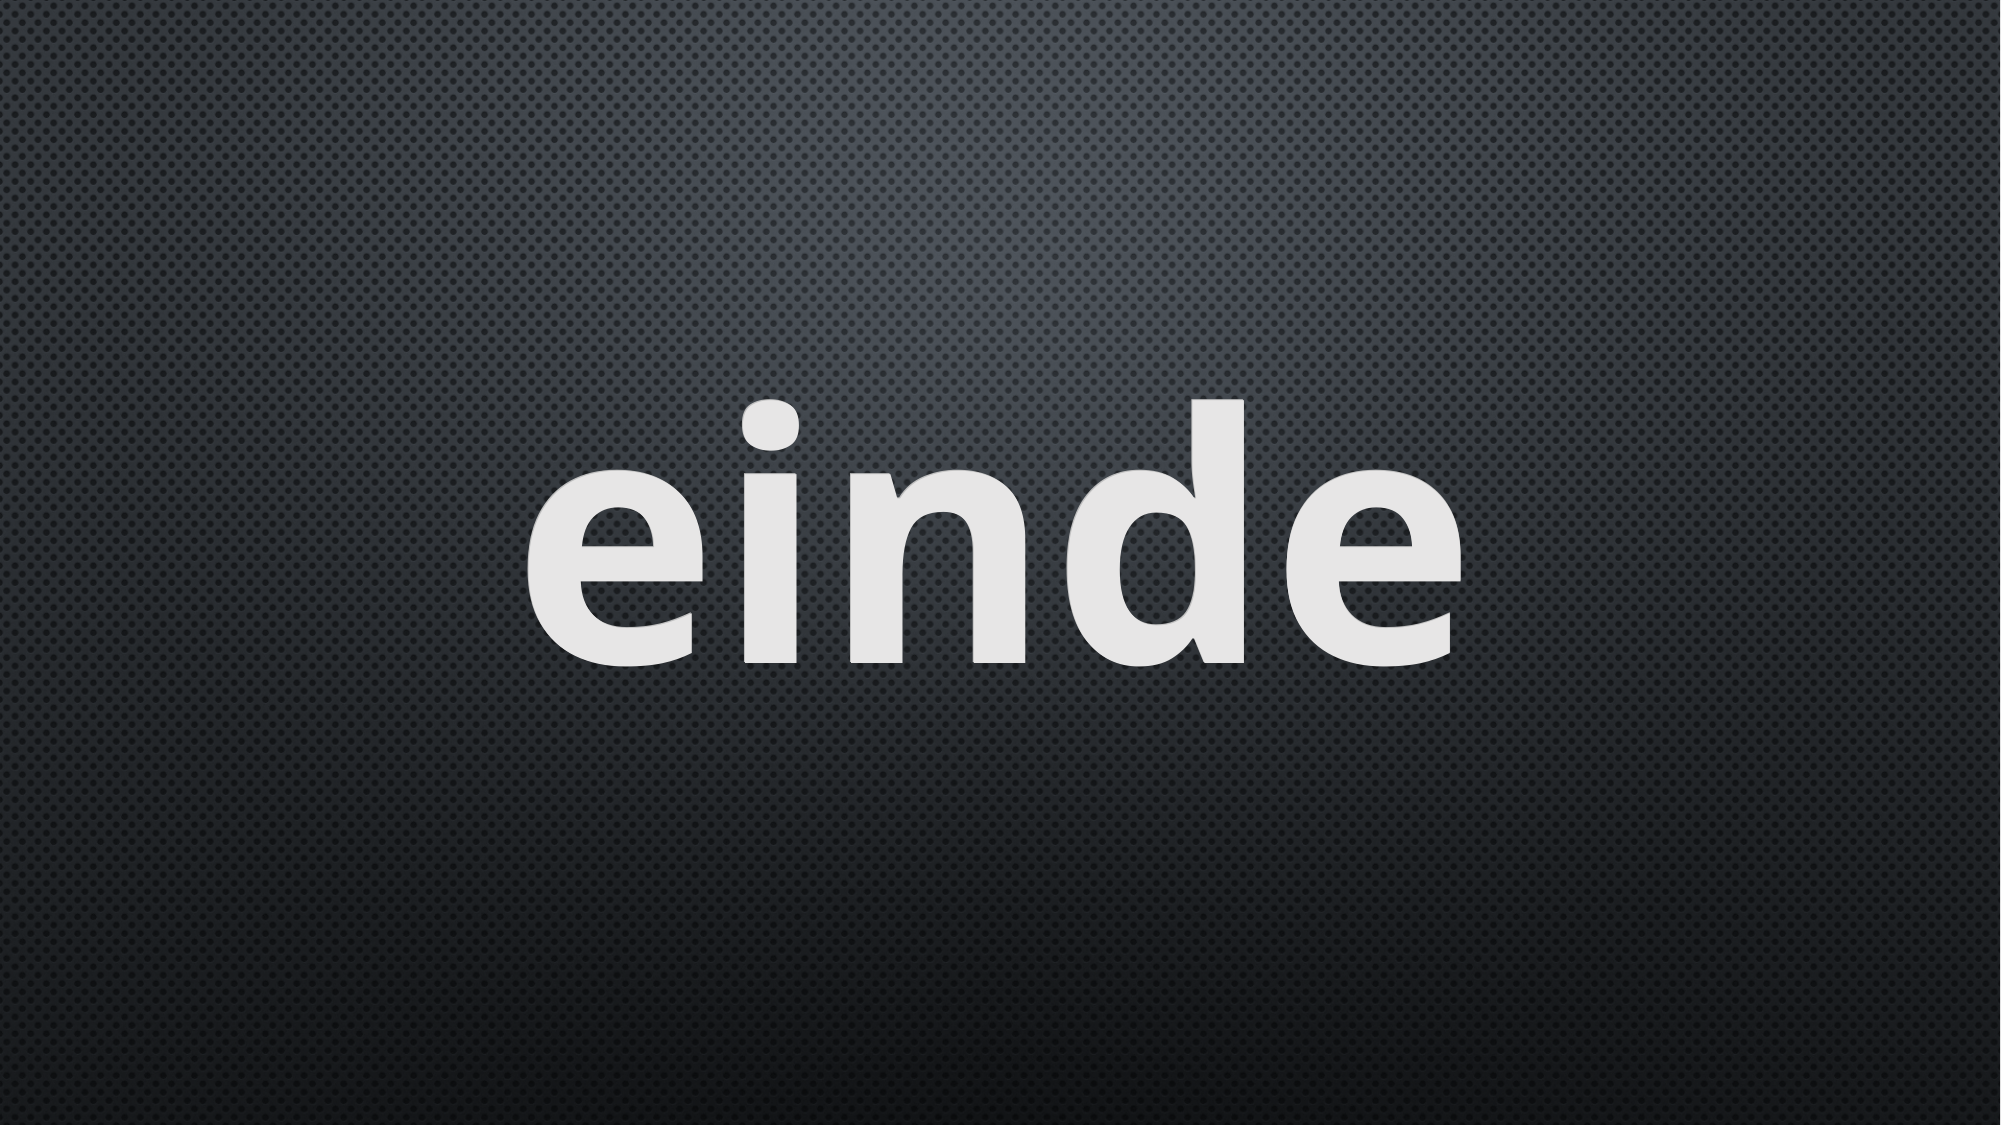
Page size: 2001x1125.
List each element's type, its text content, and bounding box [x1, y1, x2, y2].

text_box einde [498, 310, 1493, 740]
